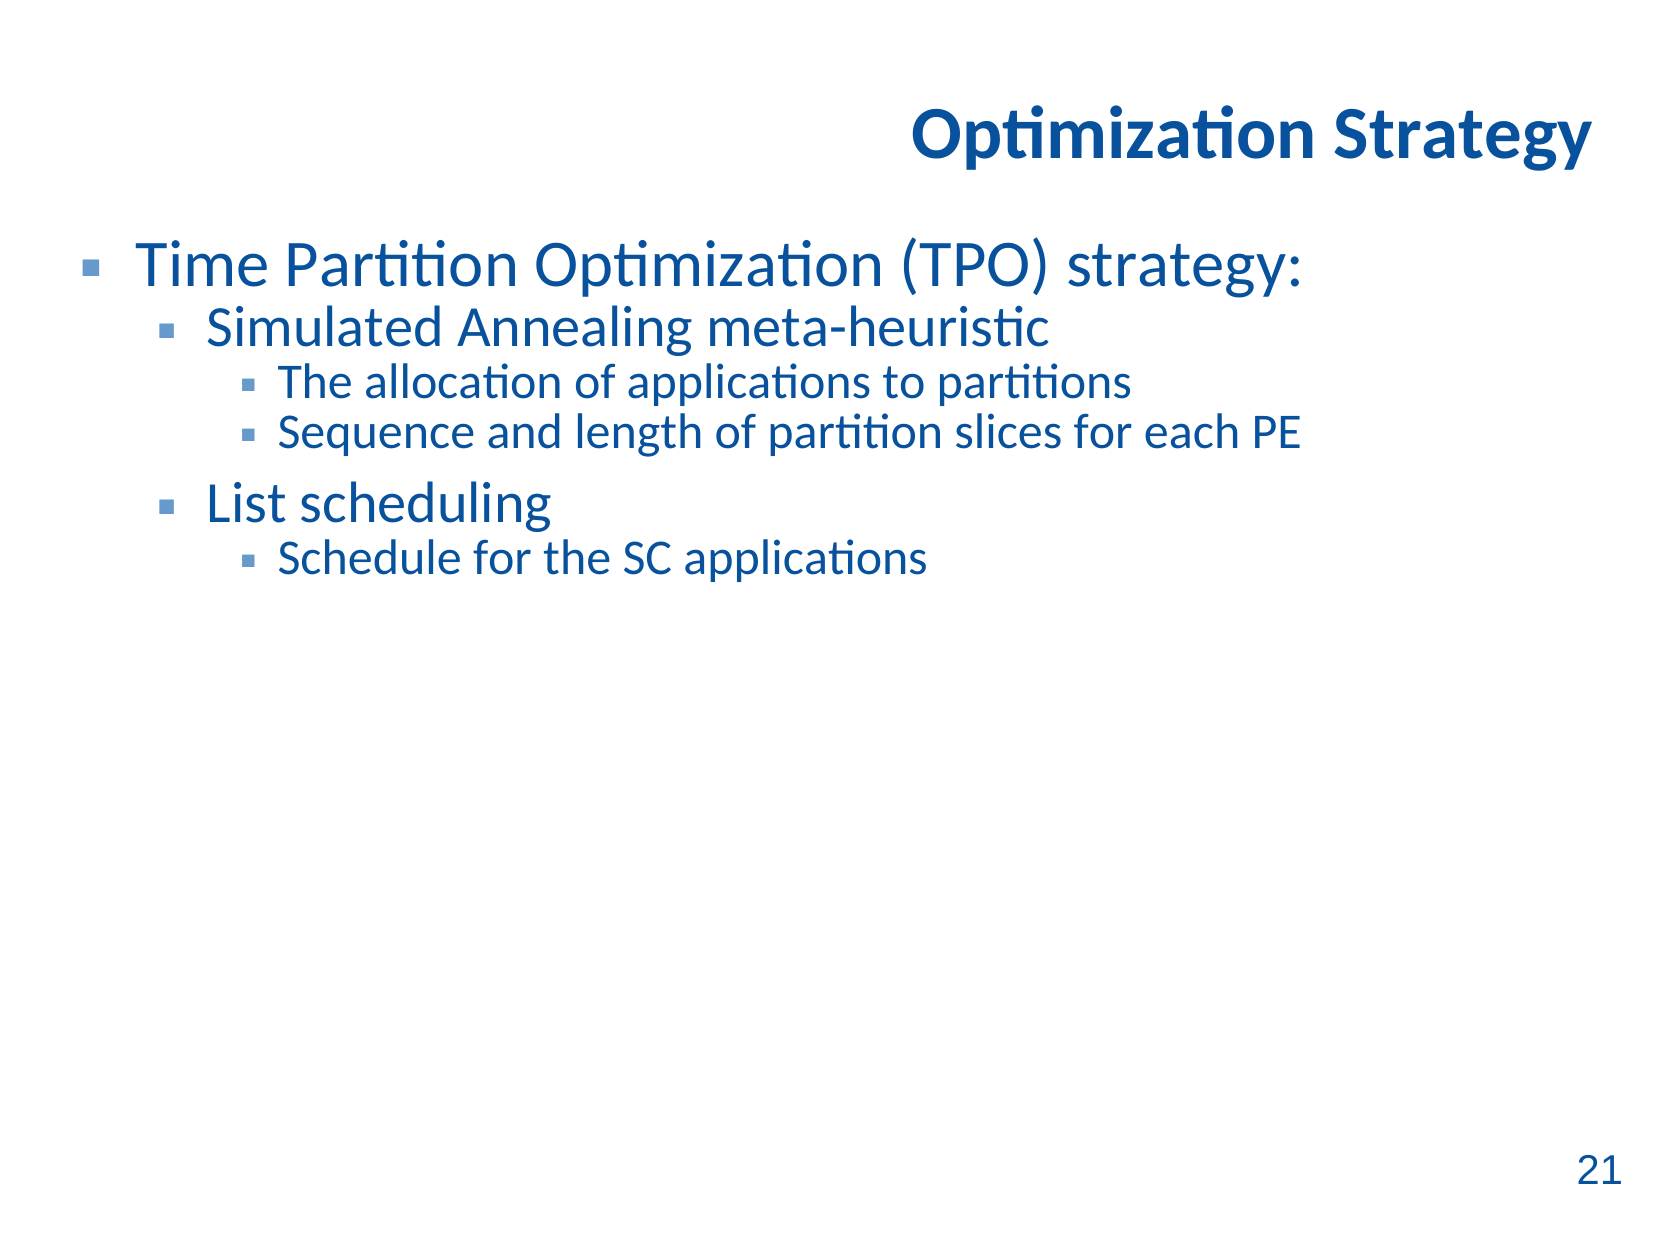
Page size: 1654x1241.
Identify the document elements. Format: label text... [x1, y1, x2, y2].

title Optimization Strategy [0, 0, 1595, 178]
list Time Partition Optimization (TPO) strategy: Simulated Annealing meta-heuristic The allocation of applications to partitions Sequence and length of partition slices for each PE List scheduling Schedule for the SC applications [64, 236, 1601, 1182]
